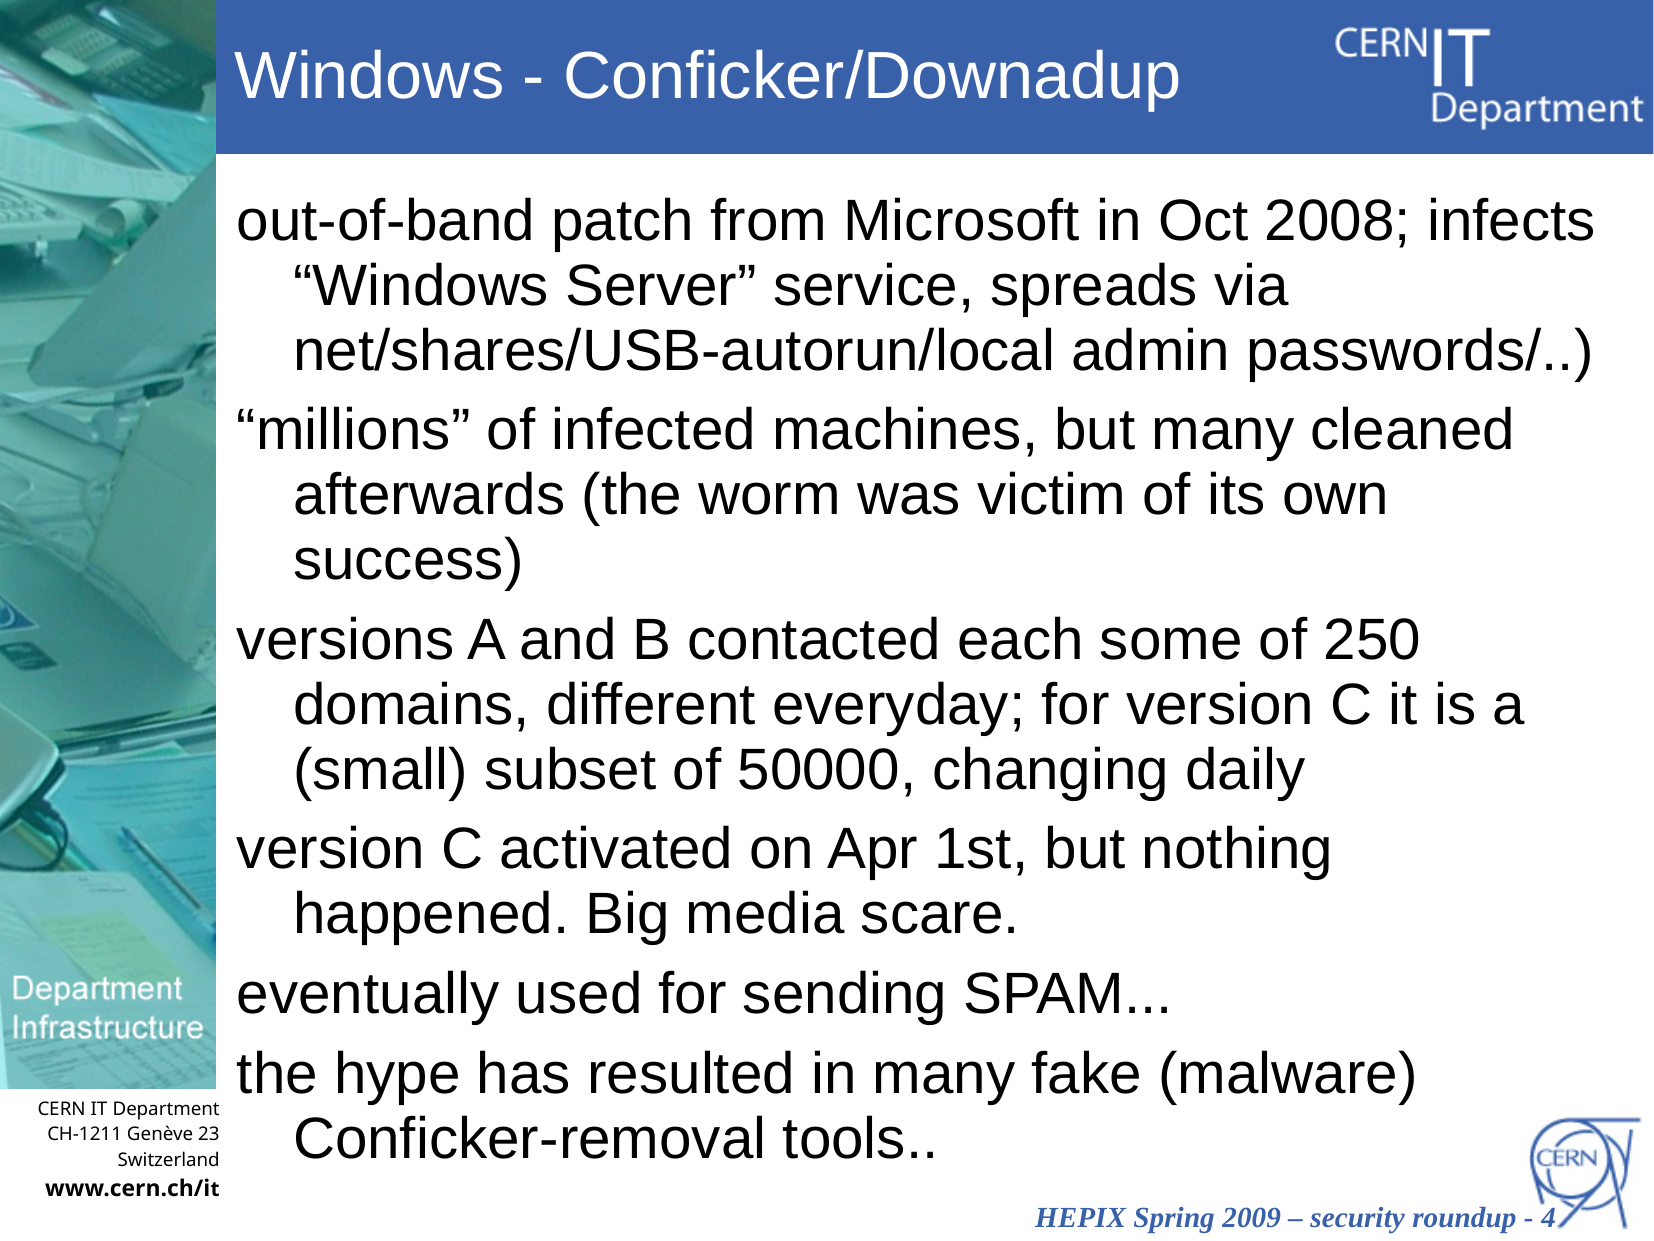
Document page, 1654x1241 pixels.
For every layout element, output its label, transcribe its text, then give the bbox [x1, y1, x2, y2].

list out-of-band patch from Microsoft in Oct 2008; infects “Windows Server” service, spreads via net/shares/USB-autorun/local admin passwords/..) “millions” of infected machines, but many cleaned afterwards (the worm was victim of its own success) versions A and B contacted each some of 250 domains, different everyday; for version C it is a (small) subset of 50000, changing daily version C activated on Apr 1st, but nothing happened. Big media scare. eventually used for sending SPAM... the hype has resulted in many fake (malware) Conficker-removal tools.. [236, 187, 1613, 1106]
picture [1529, 1116, 1642, 1229]
picture [216, 0, 1654, 154]
title Windows - Conficker/Downadup [234, 0, 1241, 151]
